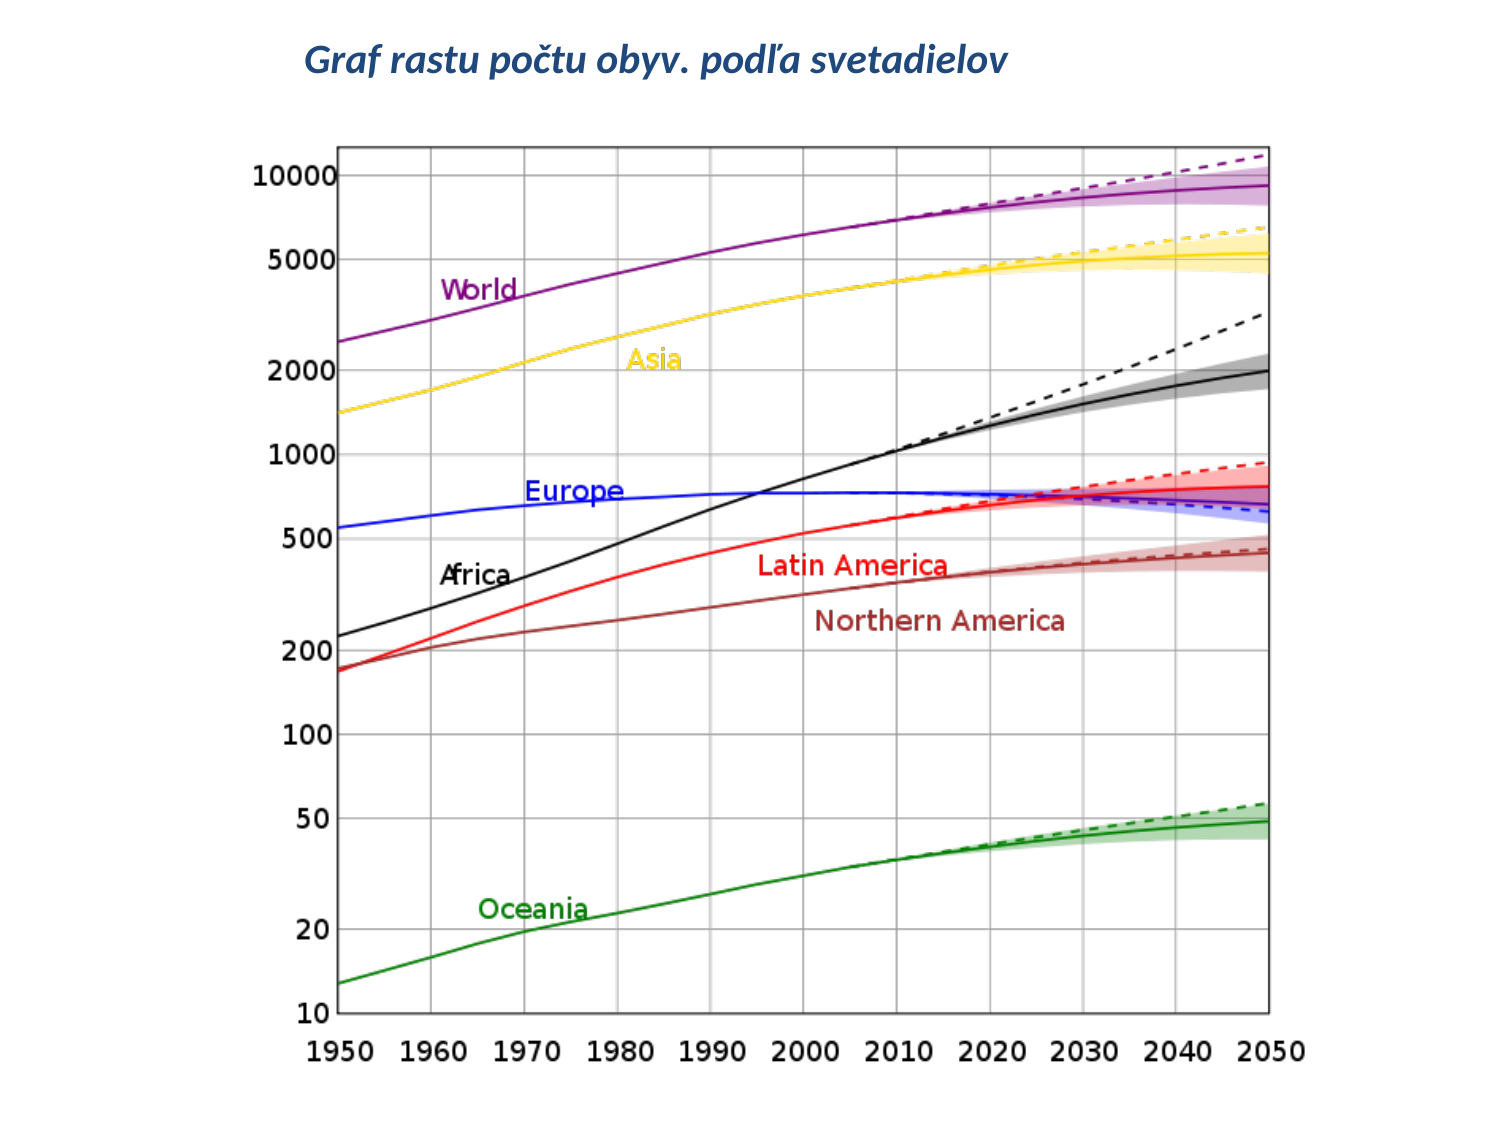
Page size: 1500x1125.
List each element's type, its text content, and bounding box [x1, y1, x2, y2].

picture [245, 129, 1316, 1079]
text_box Graf rastu počtu obyv. podľa svetadielov [289, 23, 1424, 90]
